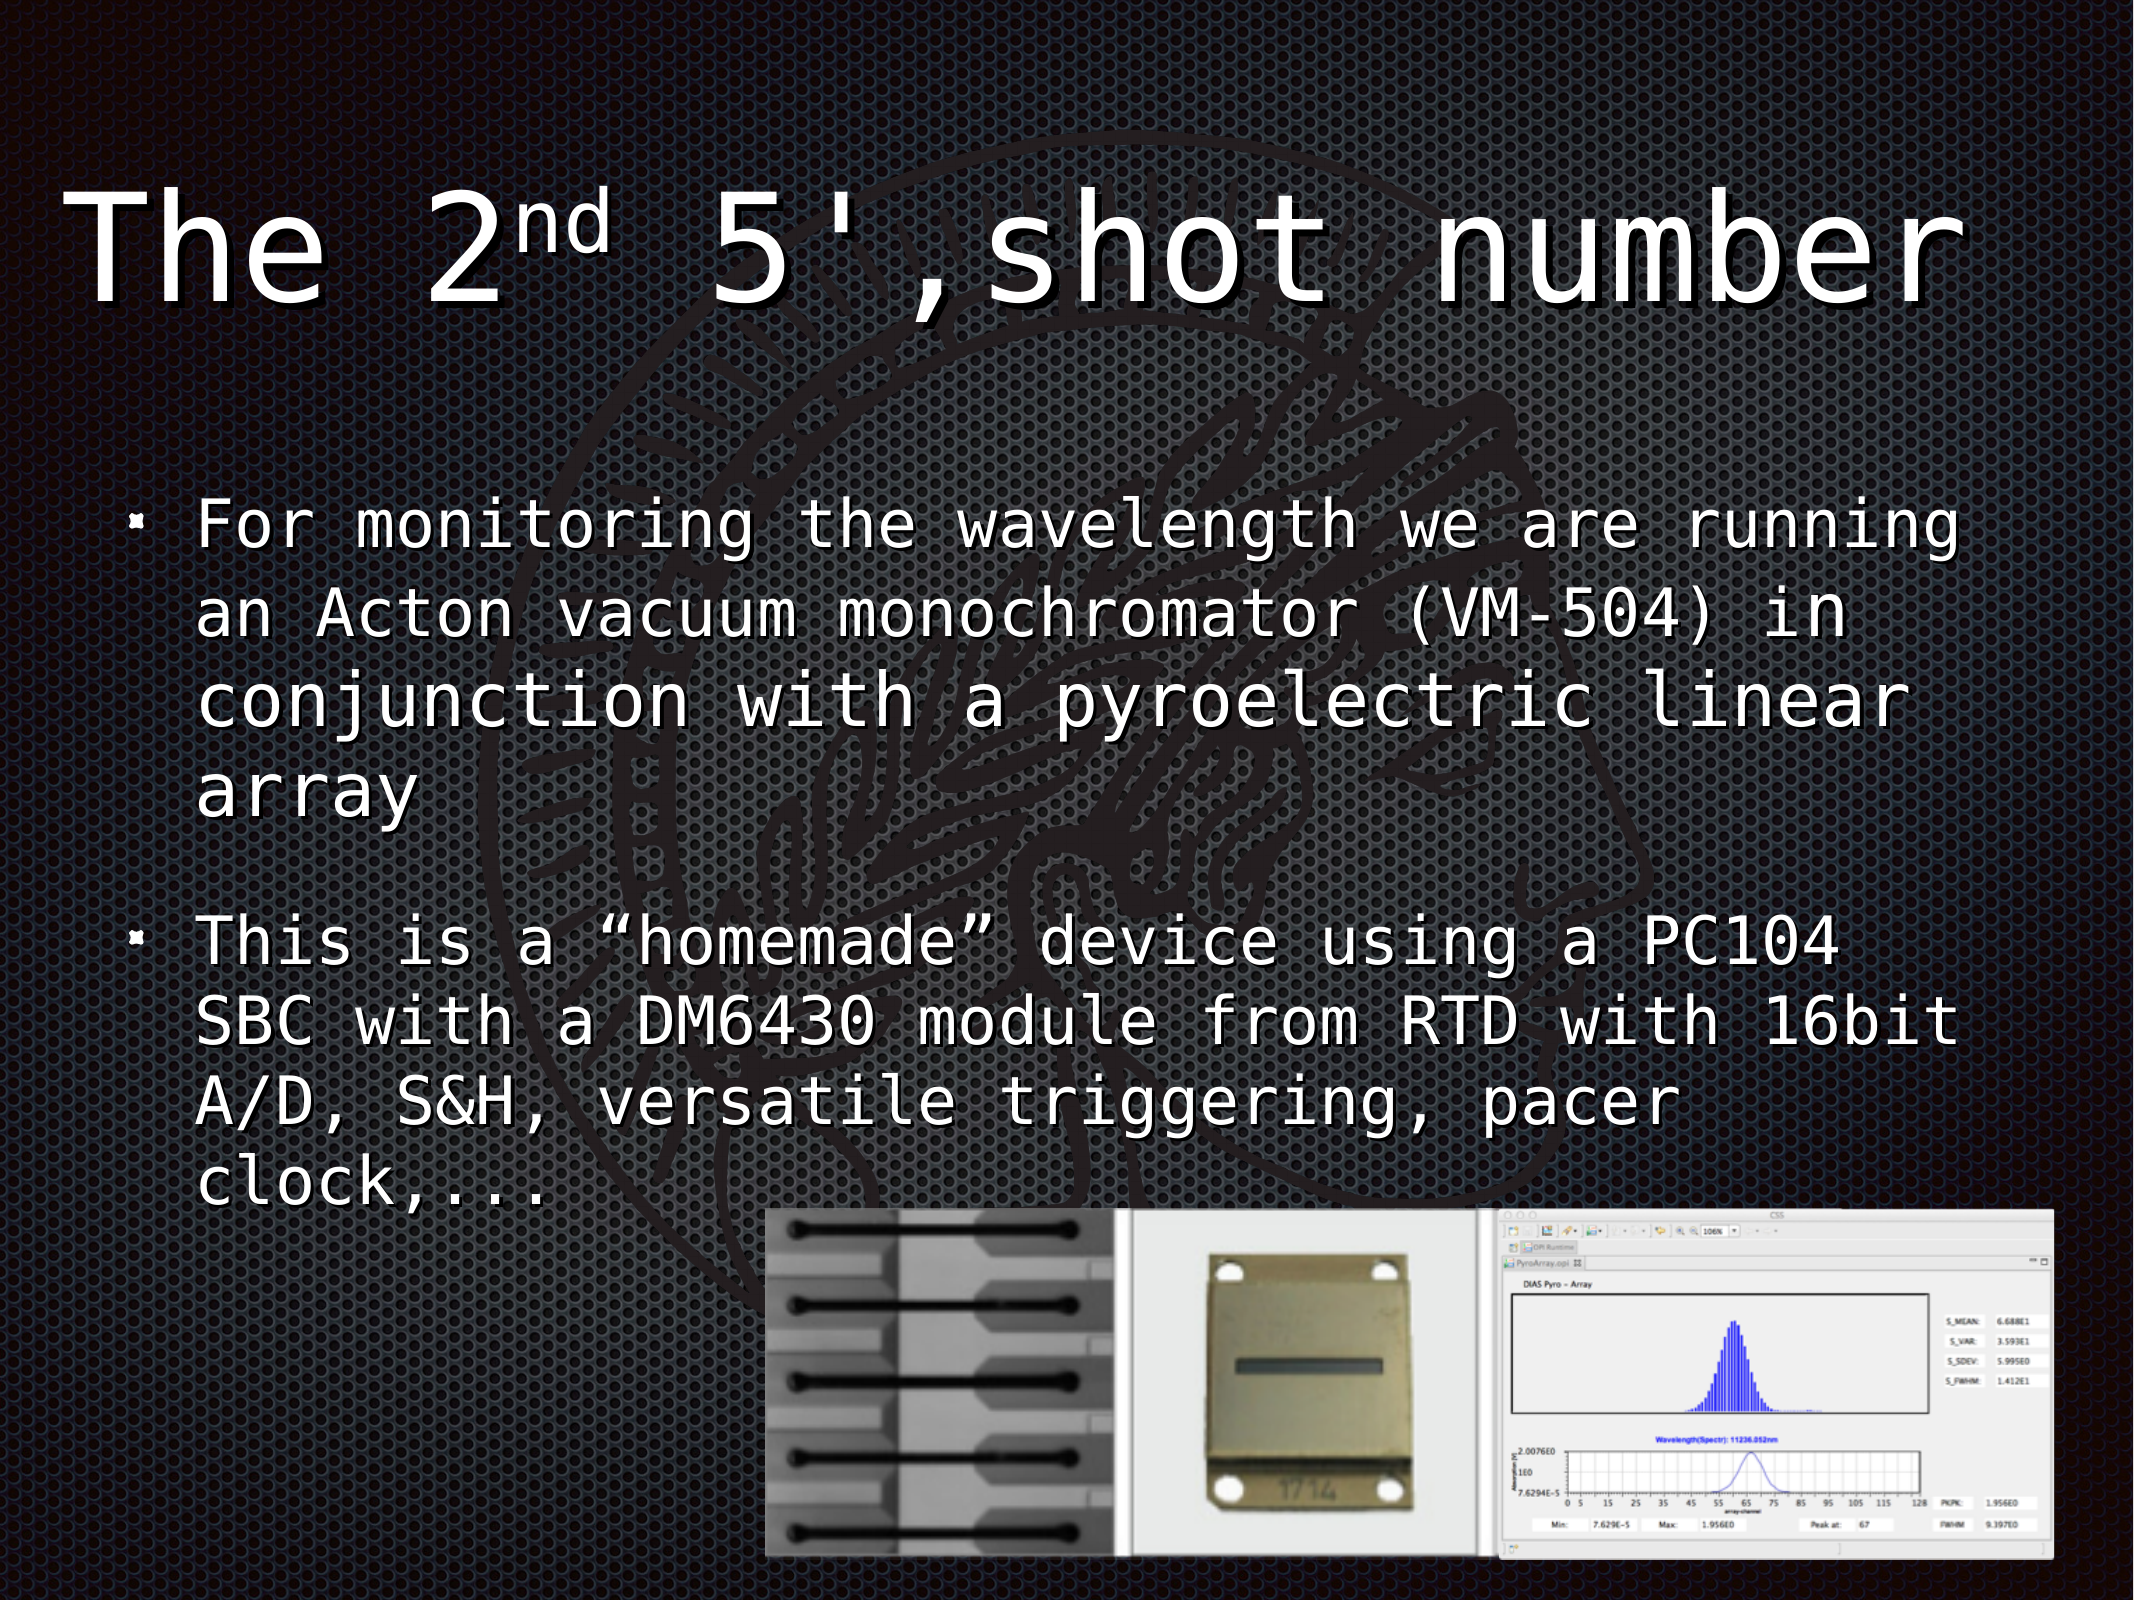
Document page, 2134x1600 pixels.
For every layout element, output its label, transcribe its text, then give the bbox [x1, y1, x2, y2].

list For monitoring the wavelength we are running an Acton vacuum monochromator (VM-504) in conjunction with a pyroelectric linear array This is a “homemade” device using a PC104 SBC with a DM6430 module from RTD with 16bit A/D, S&H, versatile triggering, pacer clock,... [129, 454, 2005, 1392]
picture [0, 0, 2134, 1600]
title The 2nd 5',shot number [60, 41, 2071, 442]
